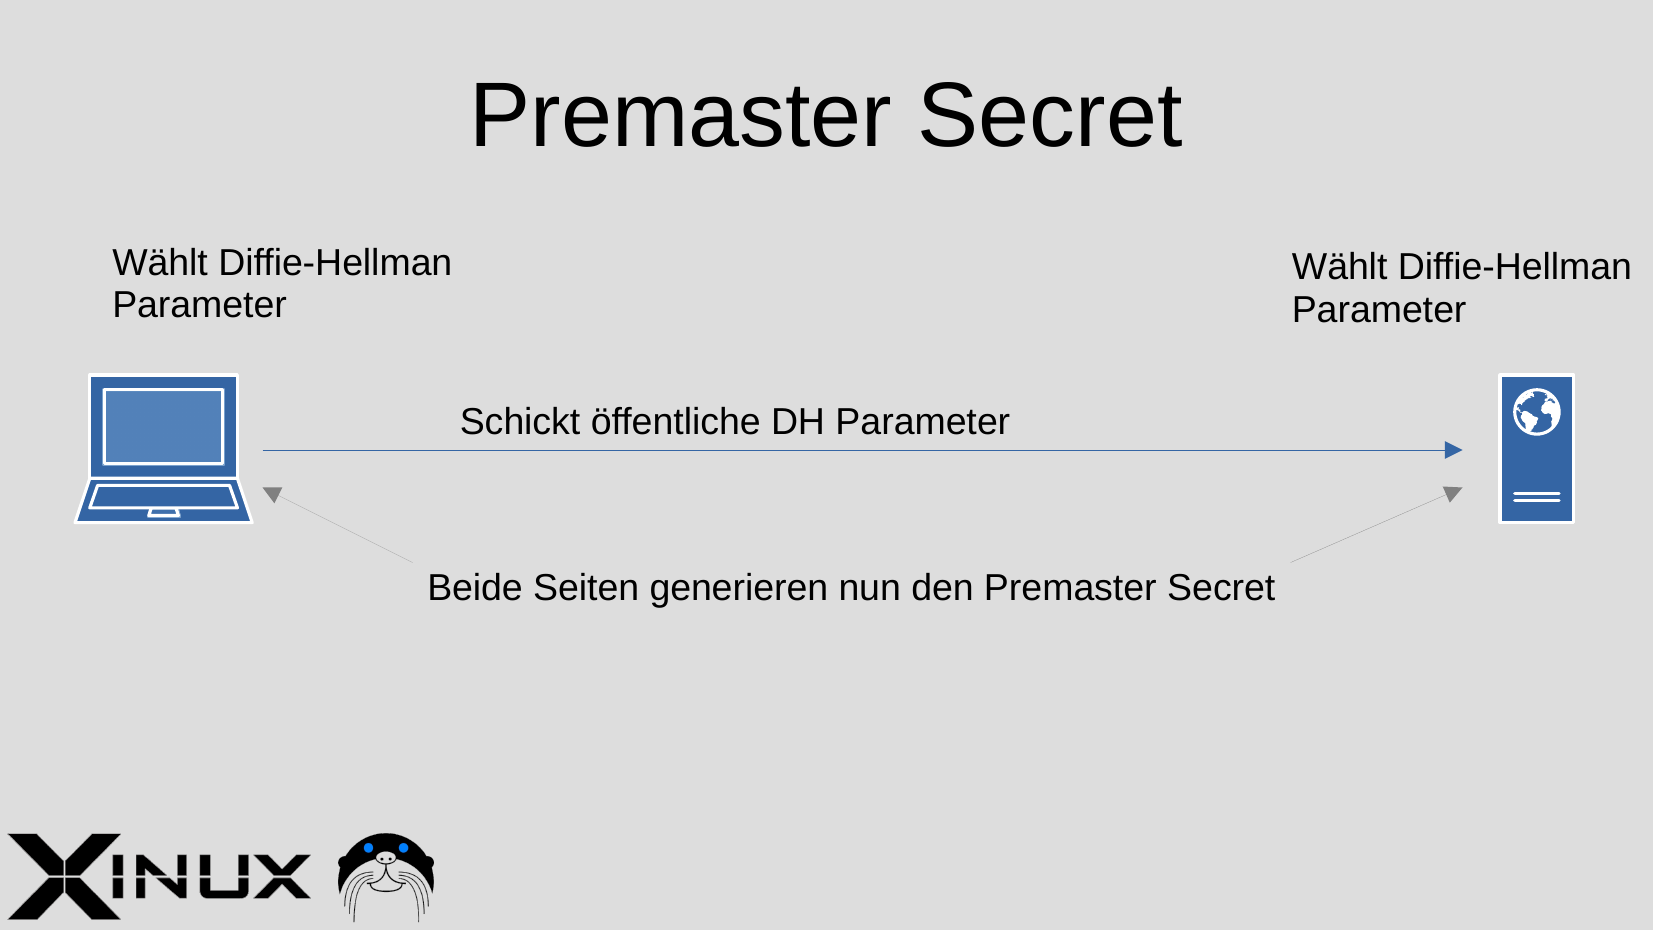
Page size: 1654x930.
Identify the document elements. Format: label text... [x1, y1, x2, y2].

picture [0, 824, 440, 929]
text_box Schickt öffentliche DH Parameter [445, 393, 1026, 450]
title Premaster Secret [82, 37, 1571, 193]
text_box Wählt Diffie-Hellman Parameter [1277, 238, 1647, 338]
text_box [1500, 375, 1574, 523]
text_box [75, 375, 253, 523]
text_box Wählt Diffie-Hellman Parameter [97, 234, 468, 334]
text_box Beide Seiten generieren nun den Premaster Secret [412, 558, 1291, 616]
